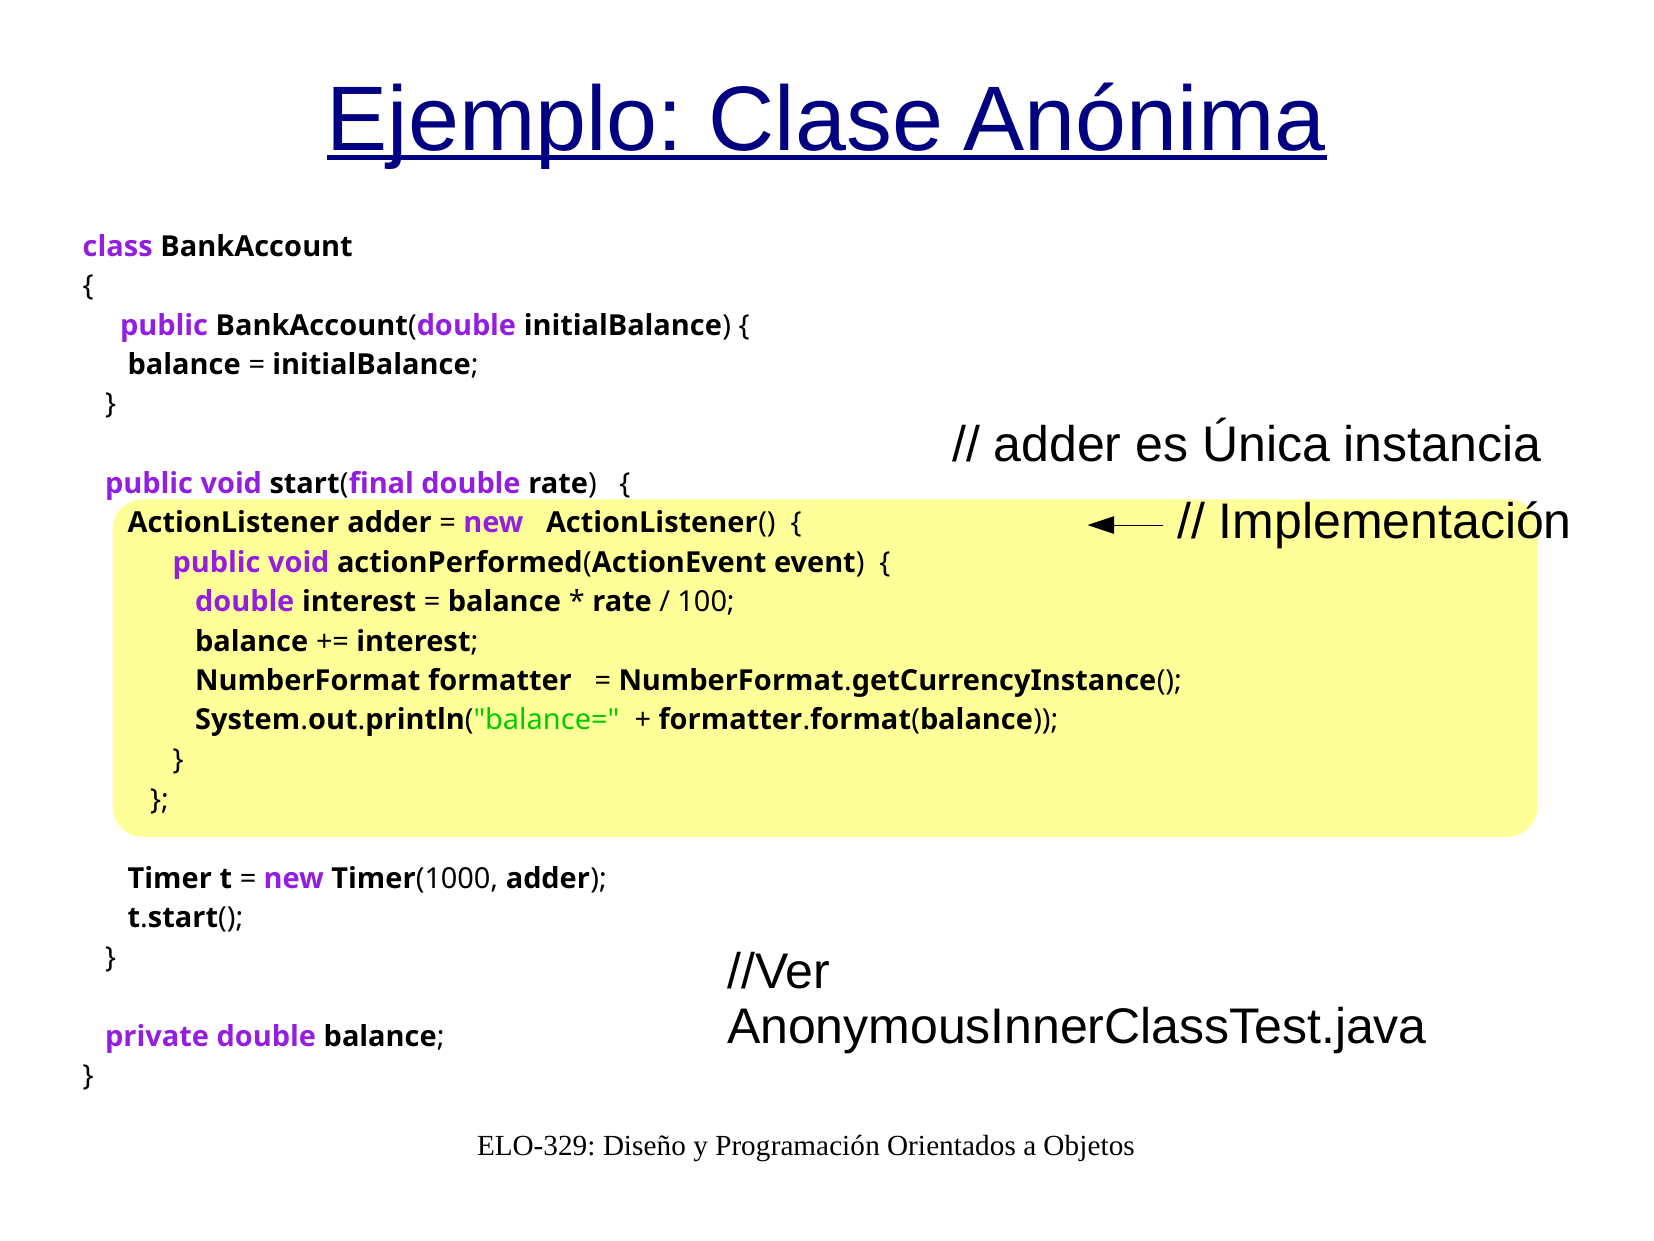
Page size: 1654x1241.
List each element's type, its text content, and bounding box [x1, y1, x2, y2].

text_box // Implementación [1162, 485, 1613, 563]
list class BankAccount { public BankAccount(double initialBalance) { balance = initialBalance; } public void start(final double rate) { ActionListener adder = new ActionListener() { public void actionPerformed(ActionEvent event) { double interest = balance * rate / 100; balance += interest; NumberFormat formatter = NumberFormat.getCurrencyInstance(); System.out.println("balance=" + formatter.format(balance)); } }; Timer t = new Timer(1000, adder); t.start(); } private double balance; } [82, 225, 1571, 1126]
text_box //Ver AnonymousInnerClassTest.java [712, 935, 1501, 1075]
title Ejemplo: Clase Anónima [82, 49, 1571, 188]
text_box // adder es Única instancia [937, 408, 1654, 486]
